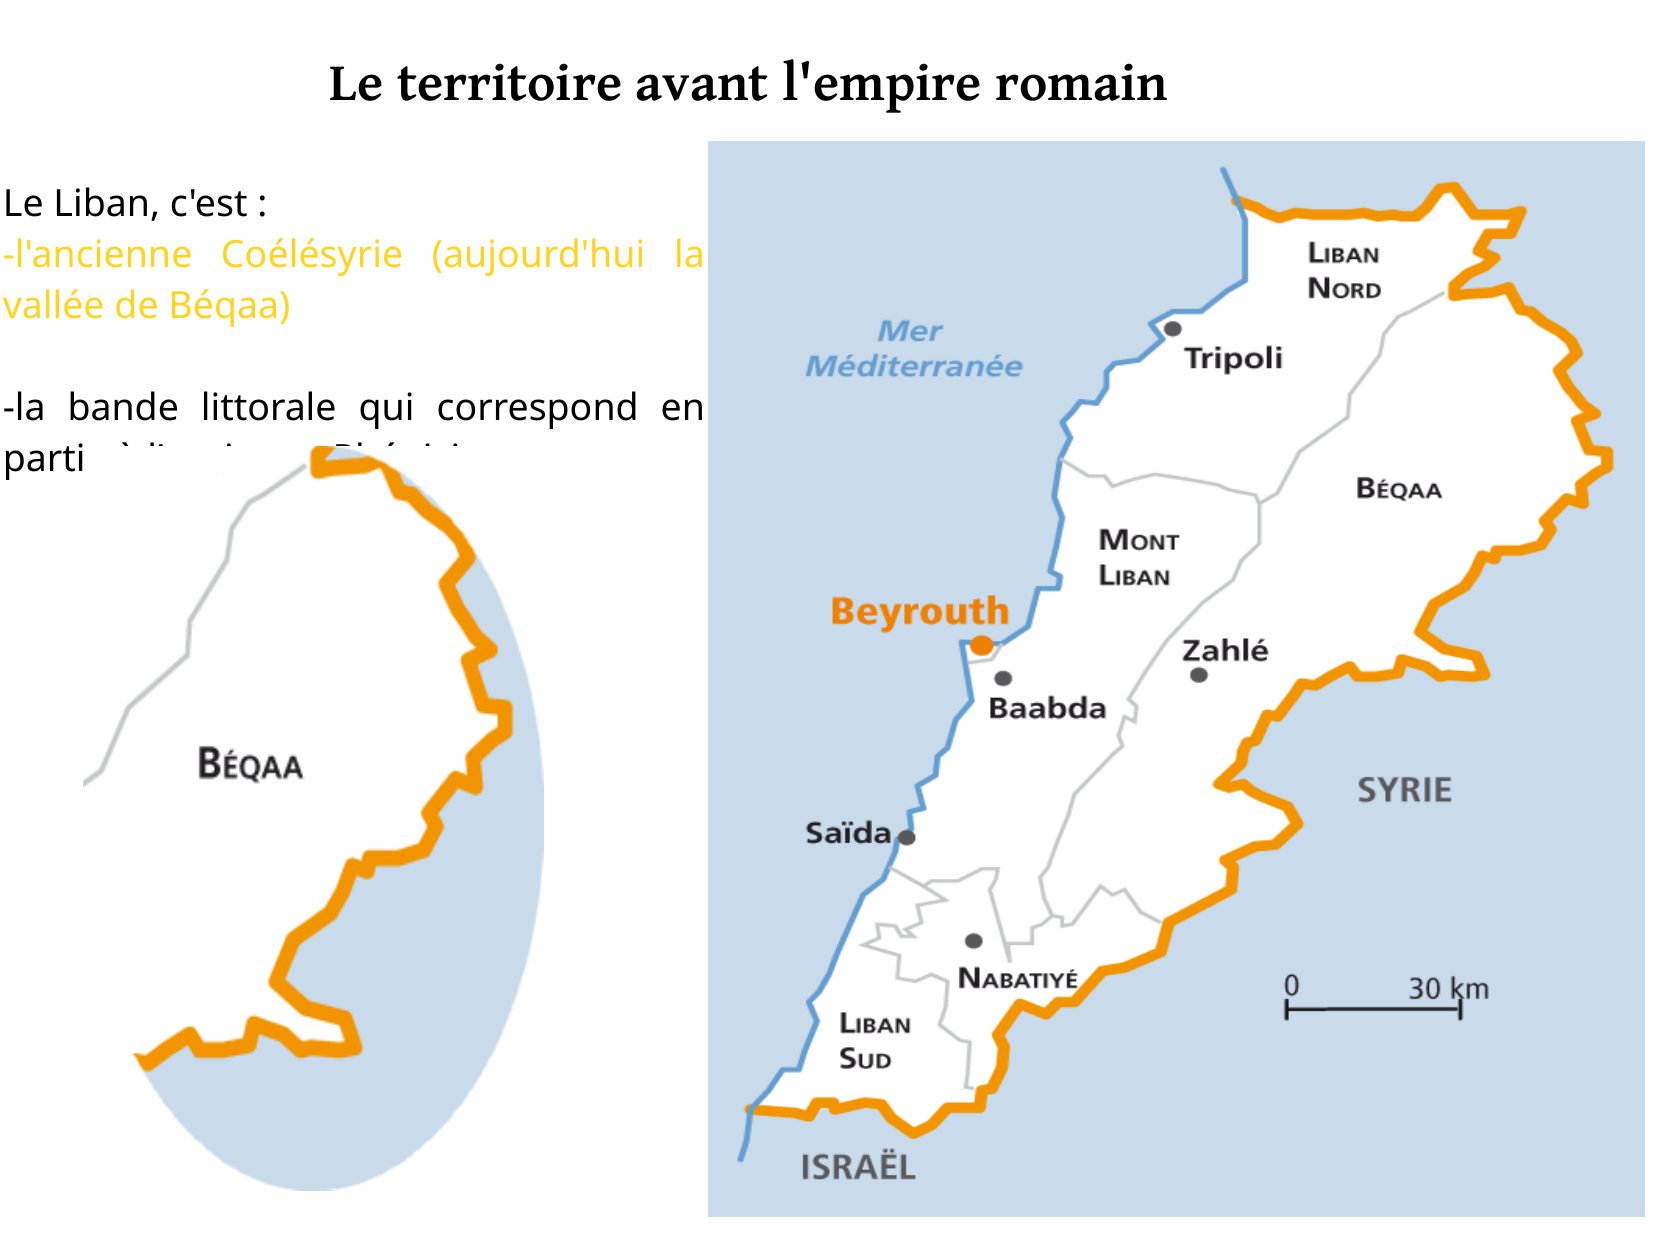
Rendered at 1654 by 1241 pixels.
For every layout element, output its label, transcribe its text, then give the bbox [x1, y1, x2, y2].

picture [708, 141, 1645, 1217]
text_box Le Liban, c'est : -l'ancienne Coélésyrie (aujourd'hui la vallée de Béqaa) -la bande littorale qui correspond en partie à l’ancienne Phénicie. [0, 168, 721, 1229]
picture [83, 446, 544, 1191]
text_box Le territoire avant l'empire romain [0, 45, 1577, 157]
